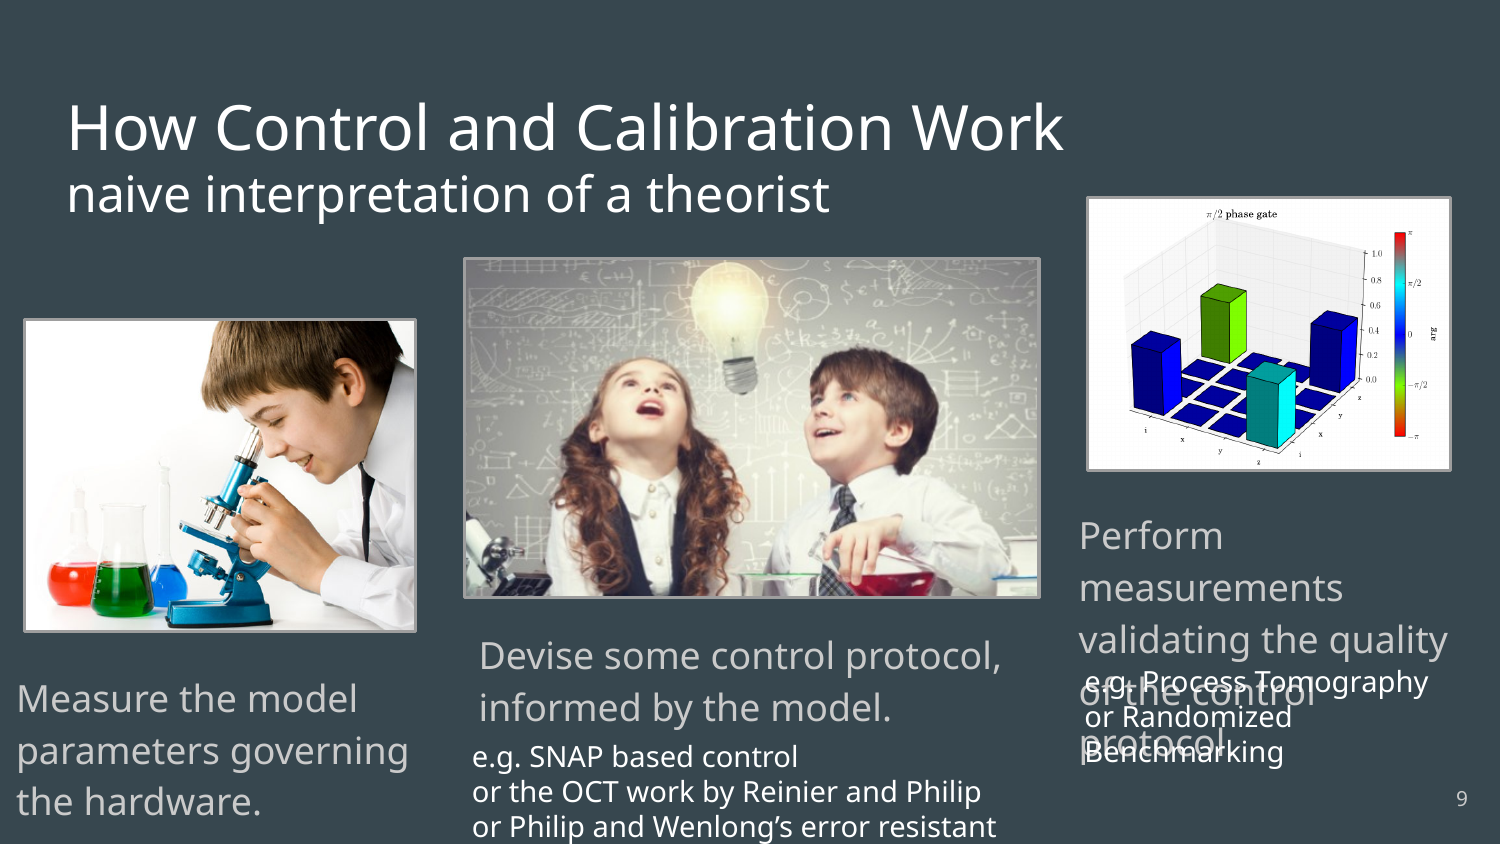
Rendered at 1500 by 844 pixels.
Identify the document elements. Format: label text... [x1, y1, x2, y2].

text_box e.g. SNAP based control or the OCT work by Reinier and Philip or Philip and Wenlong’s error resistant control [456, 723, 1101, 775]
title How Control and Calibration Work naive interpretation of a theorist [51, 72, 1449, 167]
list Devise some control protocol, informed by the model. [463, 610, 1023, 723]
list Perform measurements validating the quality of the control protocol. [1063, 490, 1471, 635]
slide_number <number> [1392, 767, 1483, 833]
list Measure the model parameters governing the hardware. [1, 653, 444, 797]
picture [466, 260, 1038, 596]
picture [26, 320, 415, 631]
text_box e.g. Process Tomography or Randomized Benchmarking [1069, 648, 1476, 700]
picture [1089, 199, 1449, 470]
